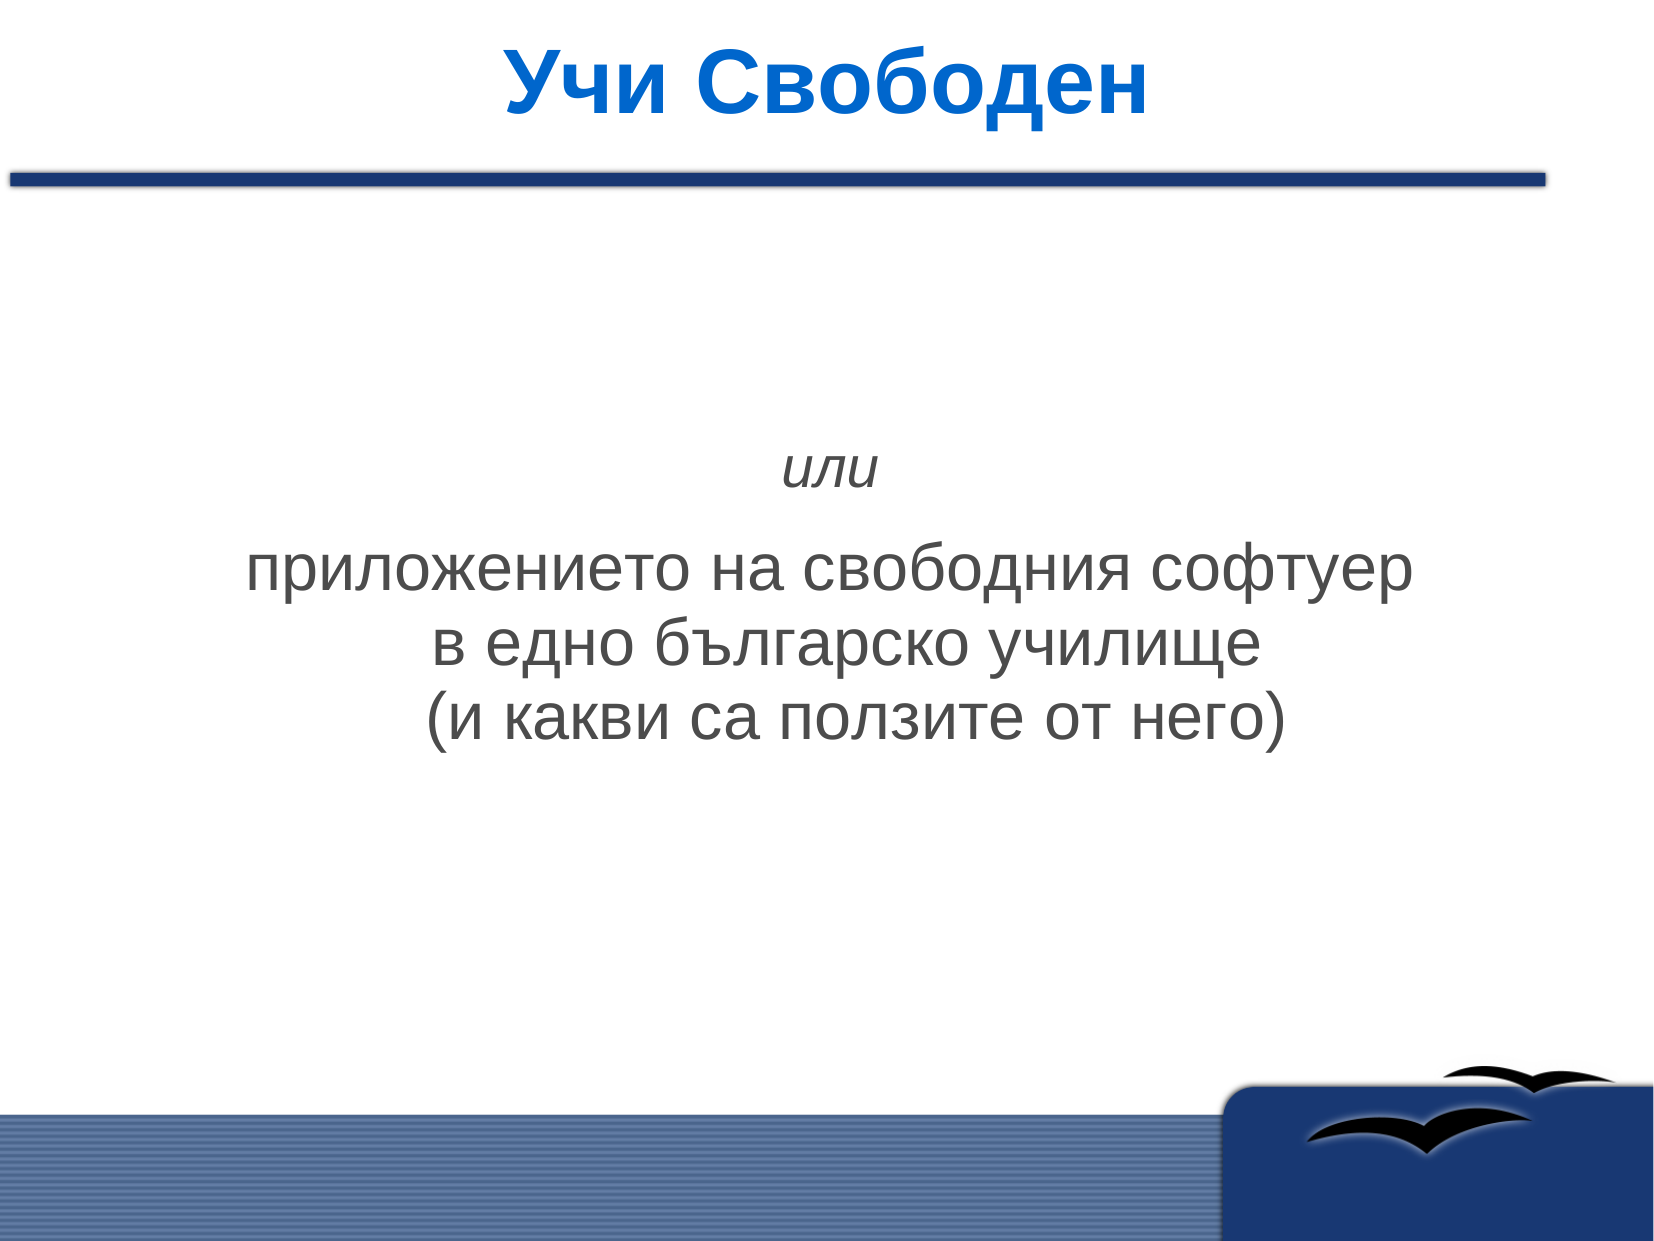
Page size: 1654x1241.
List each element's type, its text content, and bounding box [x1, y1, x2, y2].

title Учи Свободен [121, 15, 1534, 148]
picture [0, 0, 1654, 1241]
list или приложението на свободния софтуер в едно българско училище (и какви са ползите от него) [115, 236, 1528, 1018]
